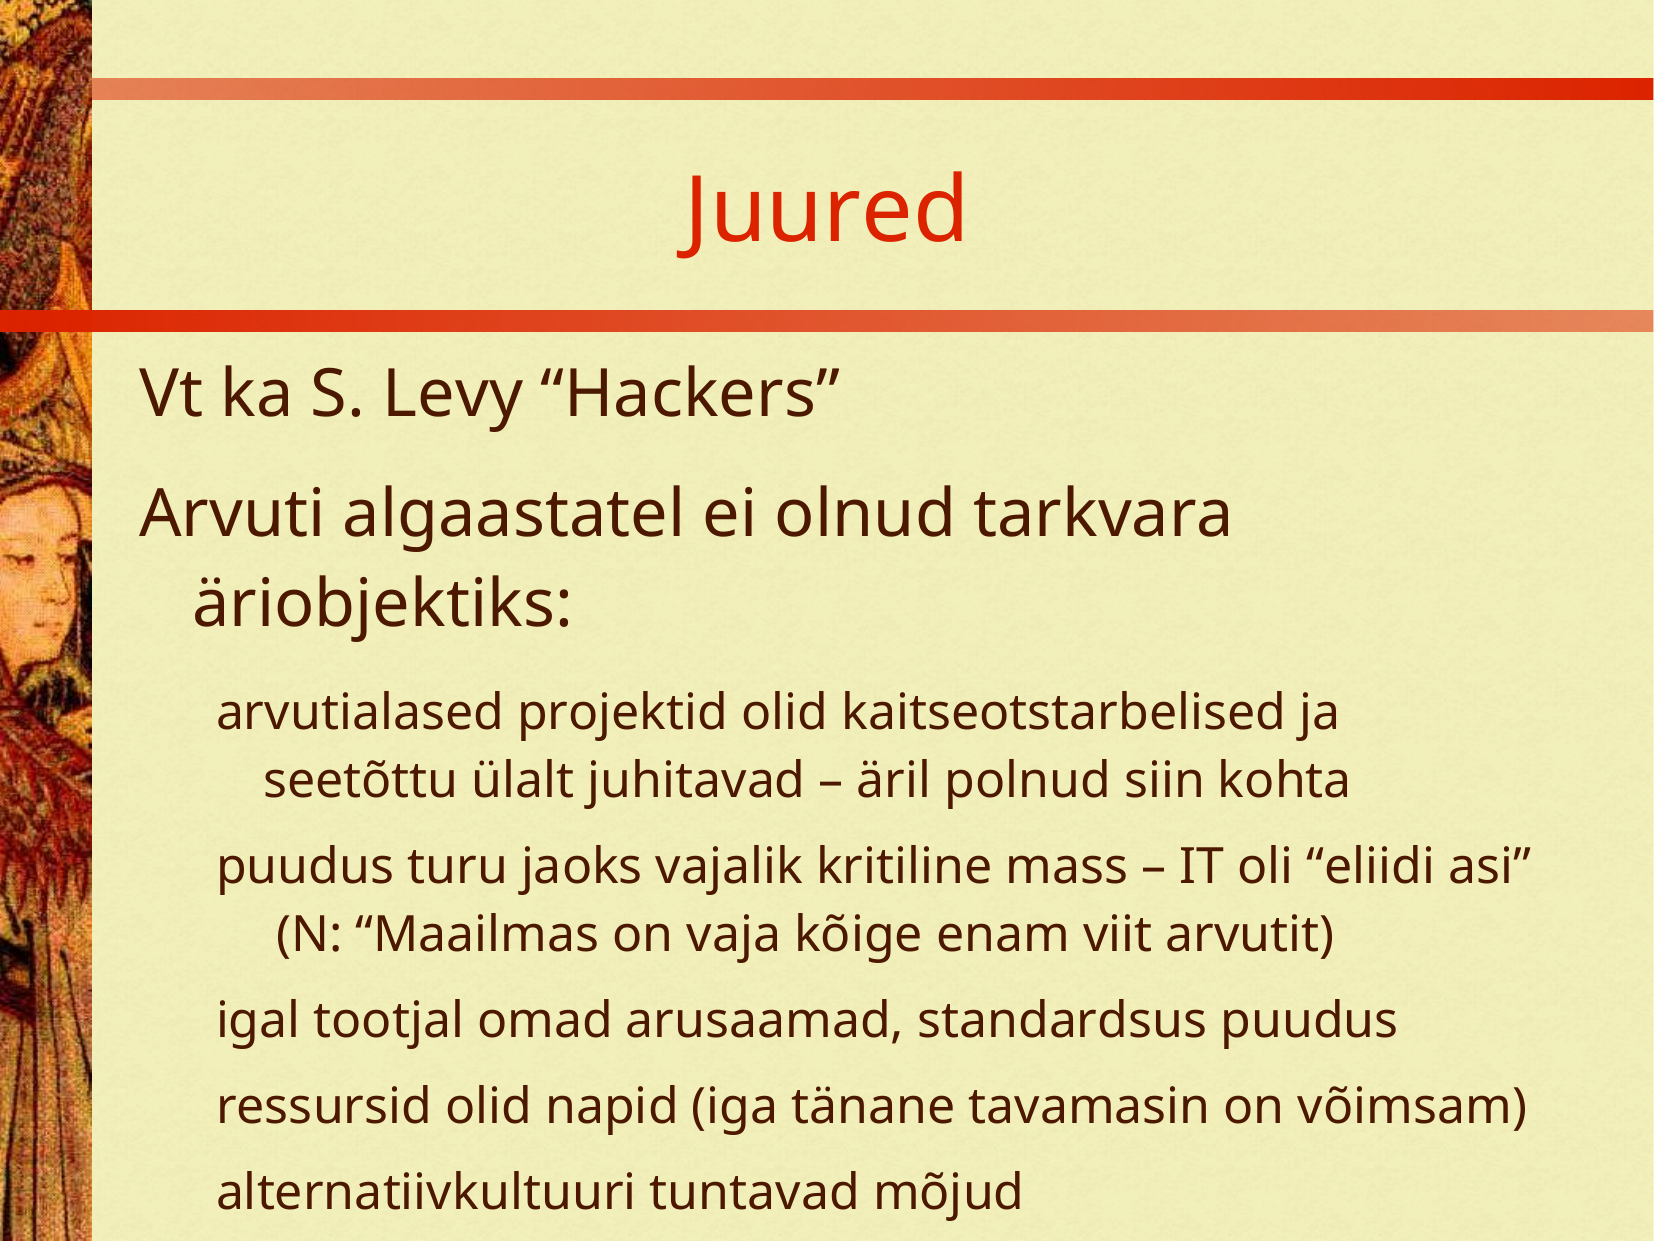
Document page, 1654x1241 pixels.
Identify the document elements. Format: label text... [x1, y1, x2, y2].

list Vt ka S. Levy “Hackers” Arvuti algaastatel ei olnud tarkvara äriobjektiks: arvutialased projektid olid kaitseotstarbelised ja seetõttu ülalt juhitavad – äril polnud siin kohta puudus turu jaoks vajalik kritiline mass – IT oli “eliidi asi” (N: “Maailmas on vaja kõige enam viit arvutit) igal tootjal omad arusaamad, standardsus puudus ressursid olid napid (iga tänane tavamasin on võimsam) alternatiivkultuuri tuntavad mõjud Tulemus: tarkvara oli pikka aega arvutiga kaasa tulev vajalik, ent tasuta lisavidin (vrd. varuratas) [121, 344, 1534, 1241]
title Juured [121, 102, 1534, 311]
picture [0, 332, 1654, 1241]
picture [0, 0, 1654, 310]
